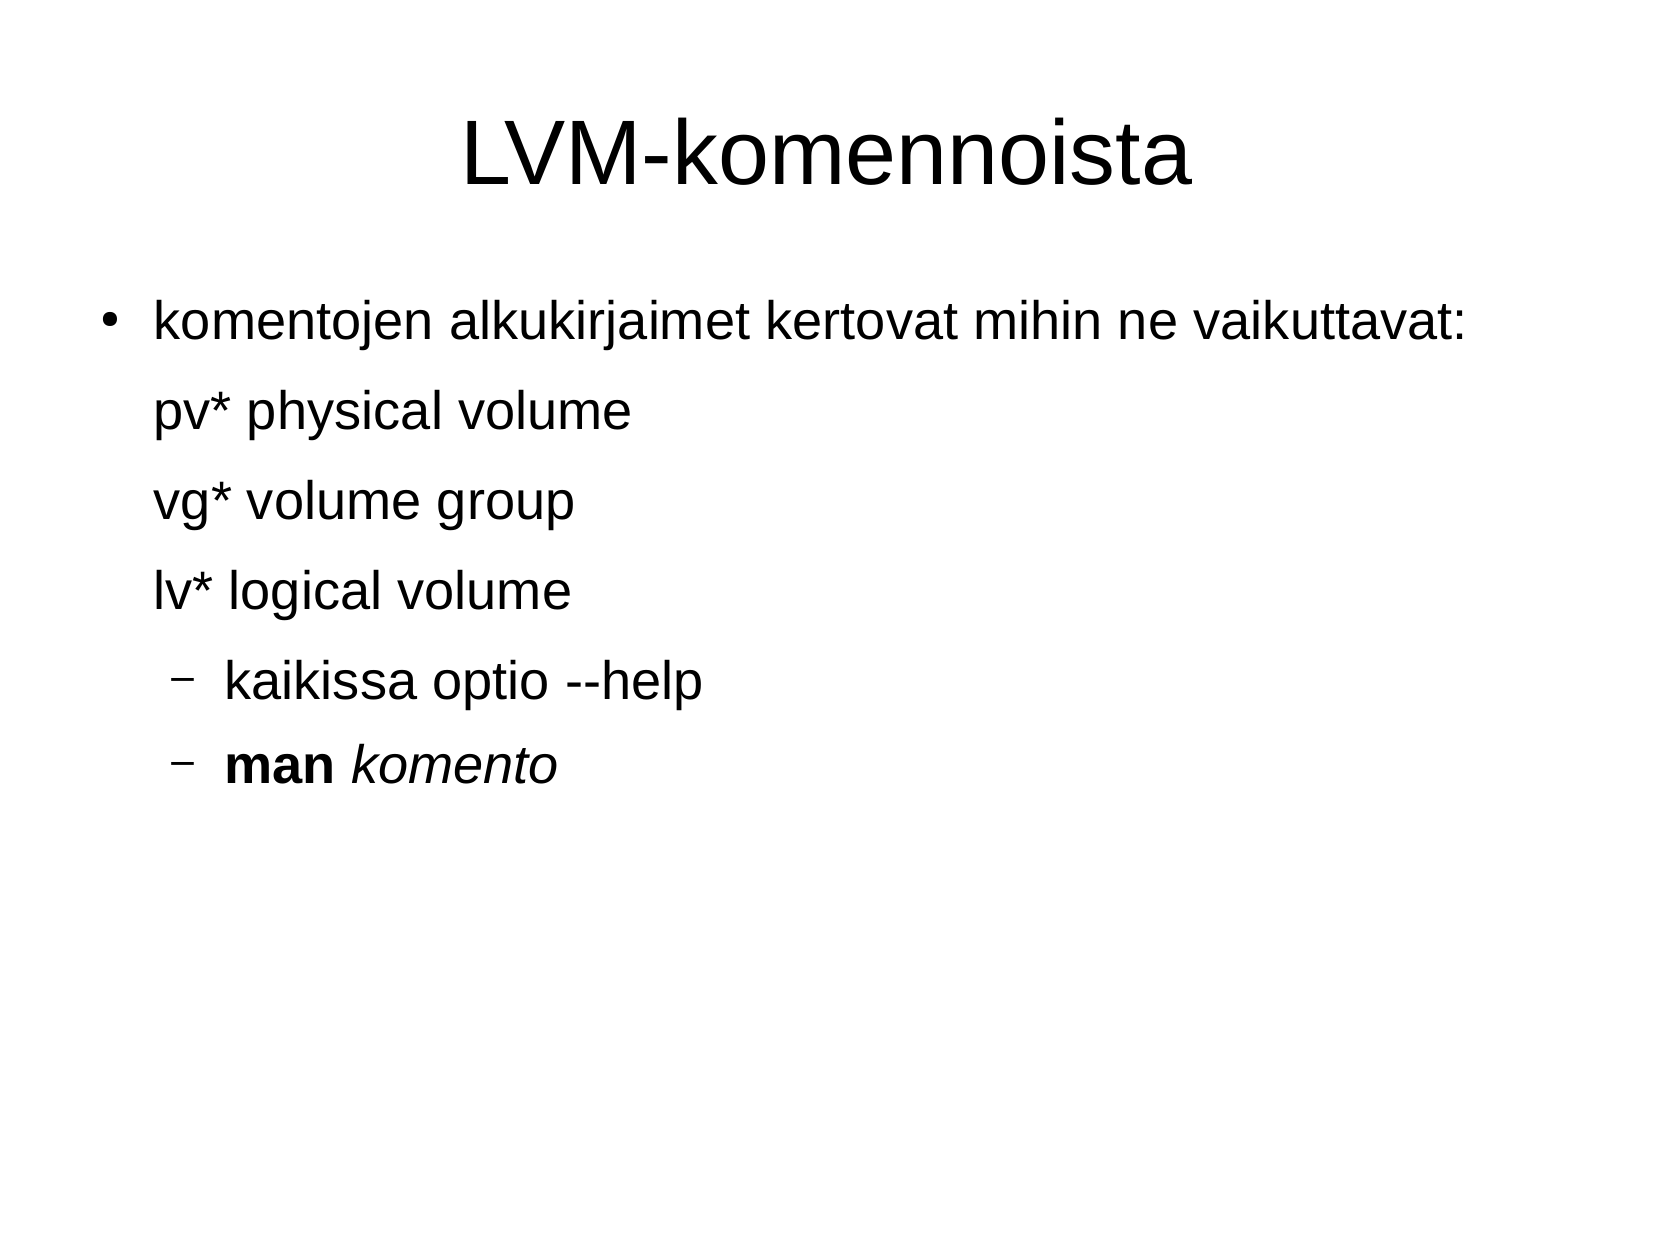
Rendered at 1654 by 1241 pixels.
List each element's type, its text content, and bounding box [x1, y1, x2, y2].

list komentojen alkukirjaimet kertovat mihin ne vaikuttavat: pv* physical volume vg* volume group lv* logical volume kaikissa optio --help man komento [82, 290, 1571, 1010]
title LVM-komennoista [82, 49, 1571, 257]
